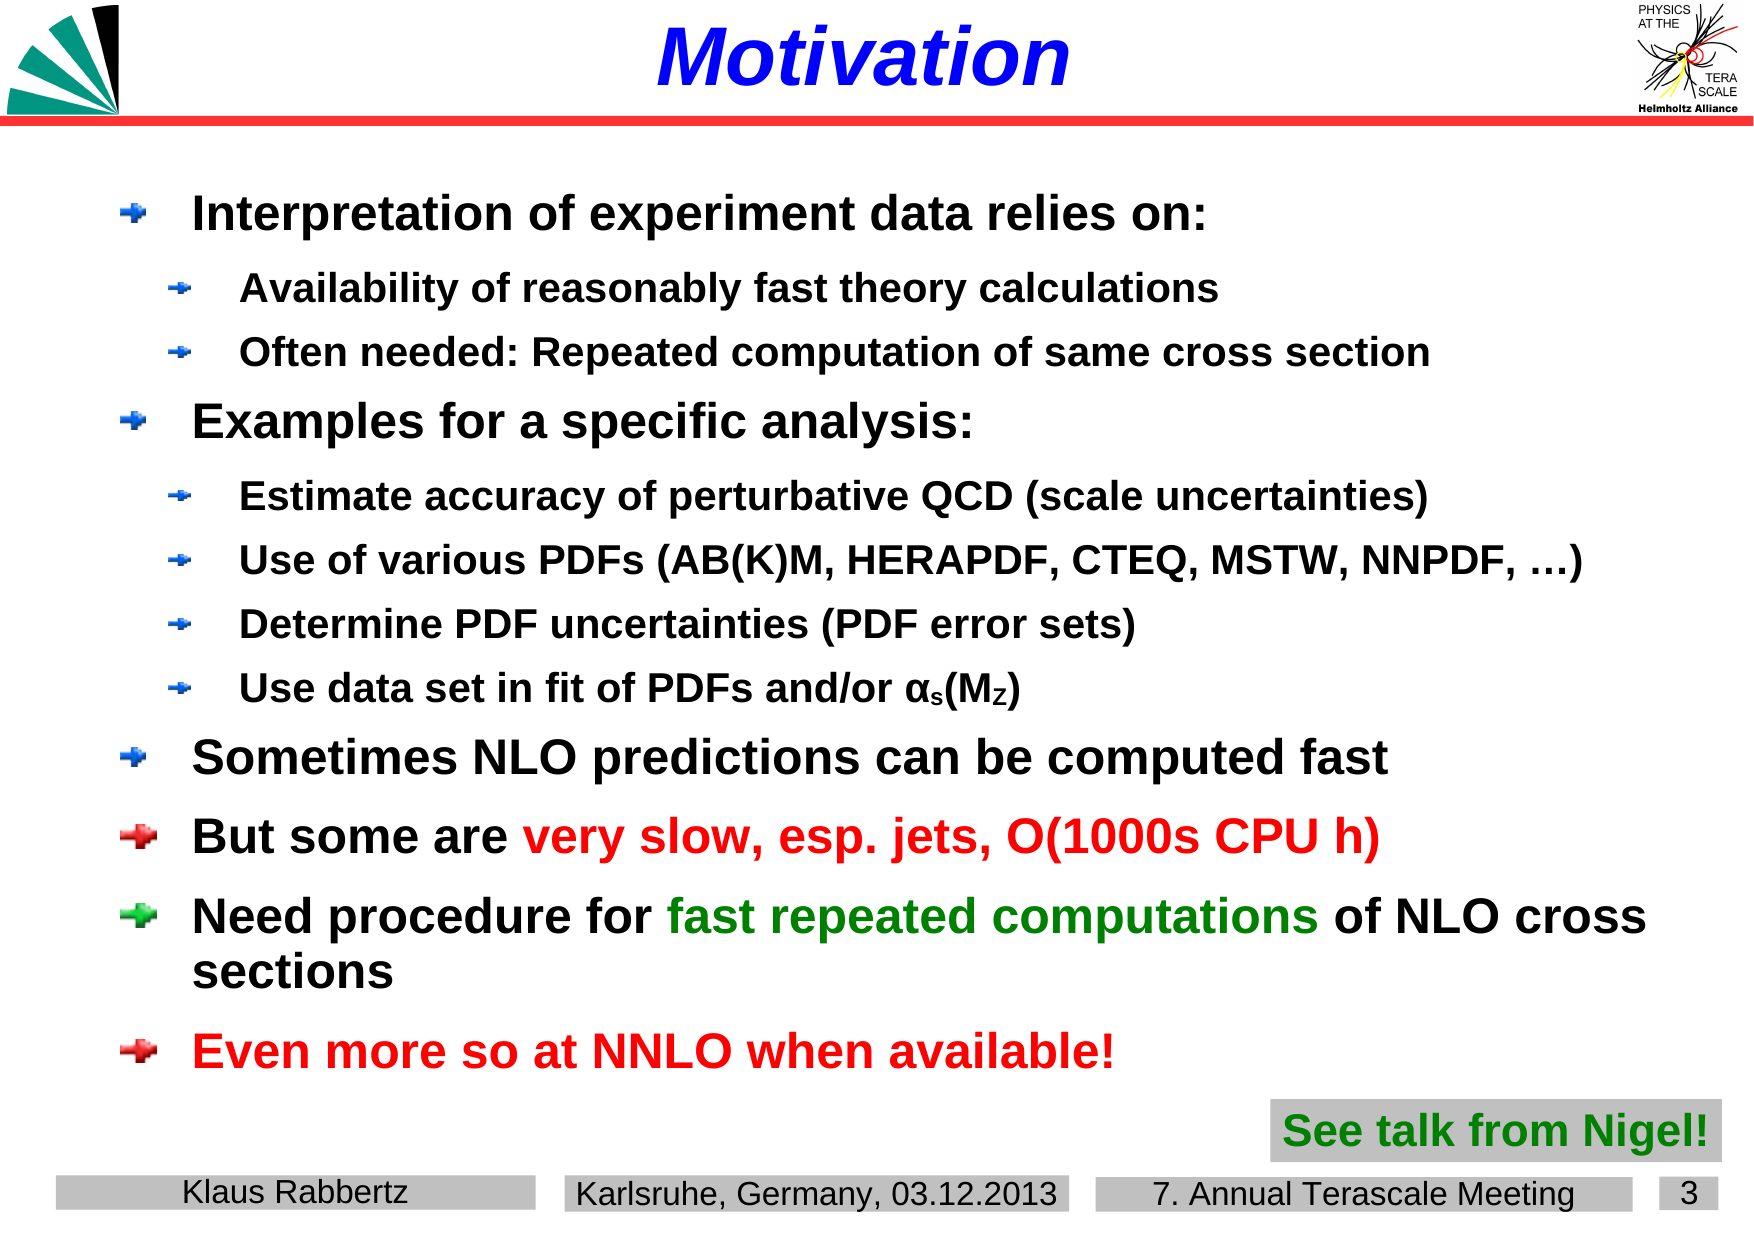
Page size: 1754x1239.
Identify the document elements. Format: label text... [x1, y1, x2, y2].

list Interpretation of experiment data relies on: Availability of reasonably fast theory calculations Often needed: Repeated computation of same cross section Examples for a specific analysis: Estimate accuracy of perturbative QCD (scale uncertainties) Use of various PDFs (AB(K)M, HERAPDF, CTEQ, MSTW, NNPDF, …) Determine PDF uncertainties (PDF error sets) Use data set in fit of PDFs and/or αs(MZ) Sometimes NLO predictions can be computed fast But some are very slow, esp. jets, O(1000s CPU h) Need procedure for fast repeated computations of NLO cross sections Even more so at NNLO when available! [61, 185, 1687, 1093]
title Motivation [123, 0, 1606, 114]
text_box See talk from Nigel! [1270, 1099, 1722, 1163]
picture [7, 5, 119, 116]
picture [1631, 1, 1745, 115]
